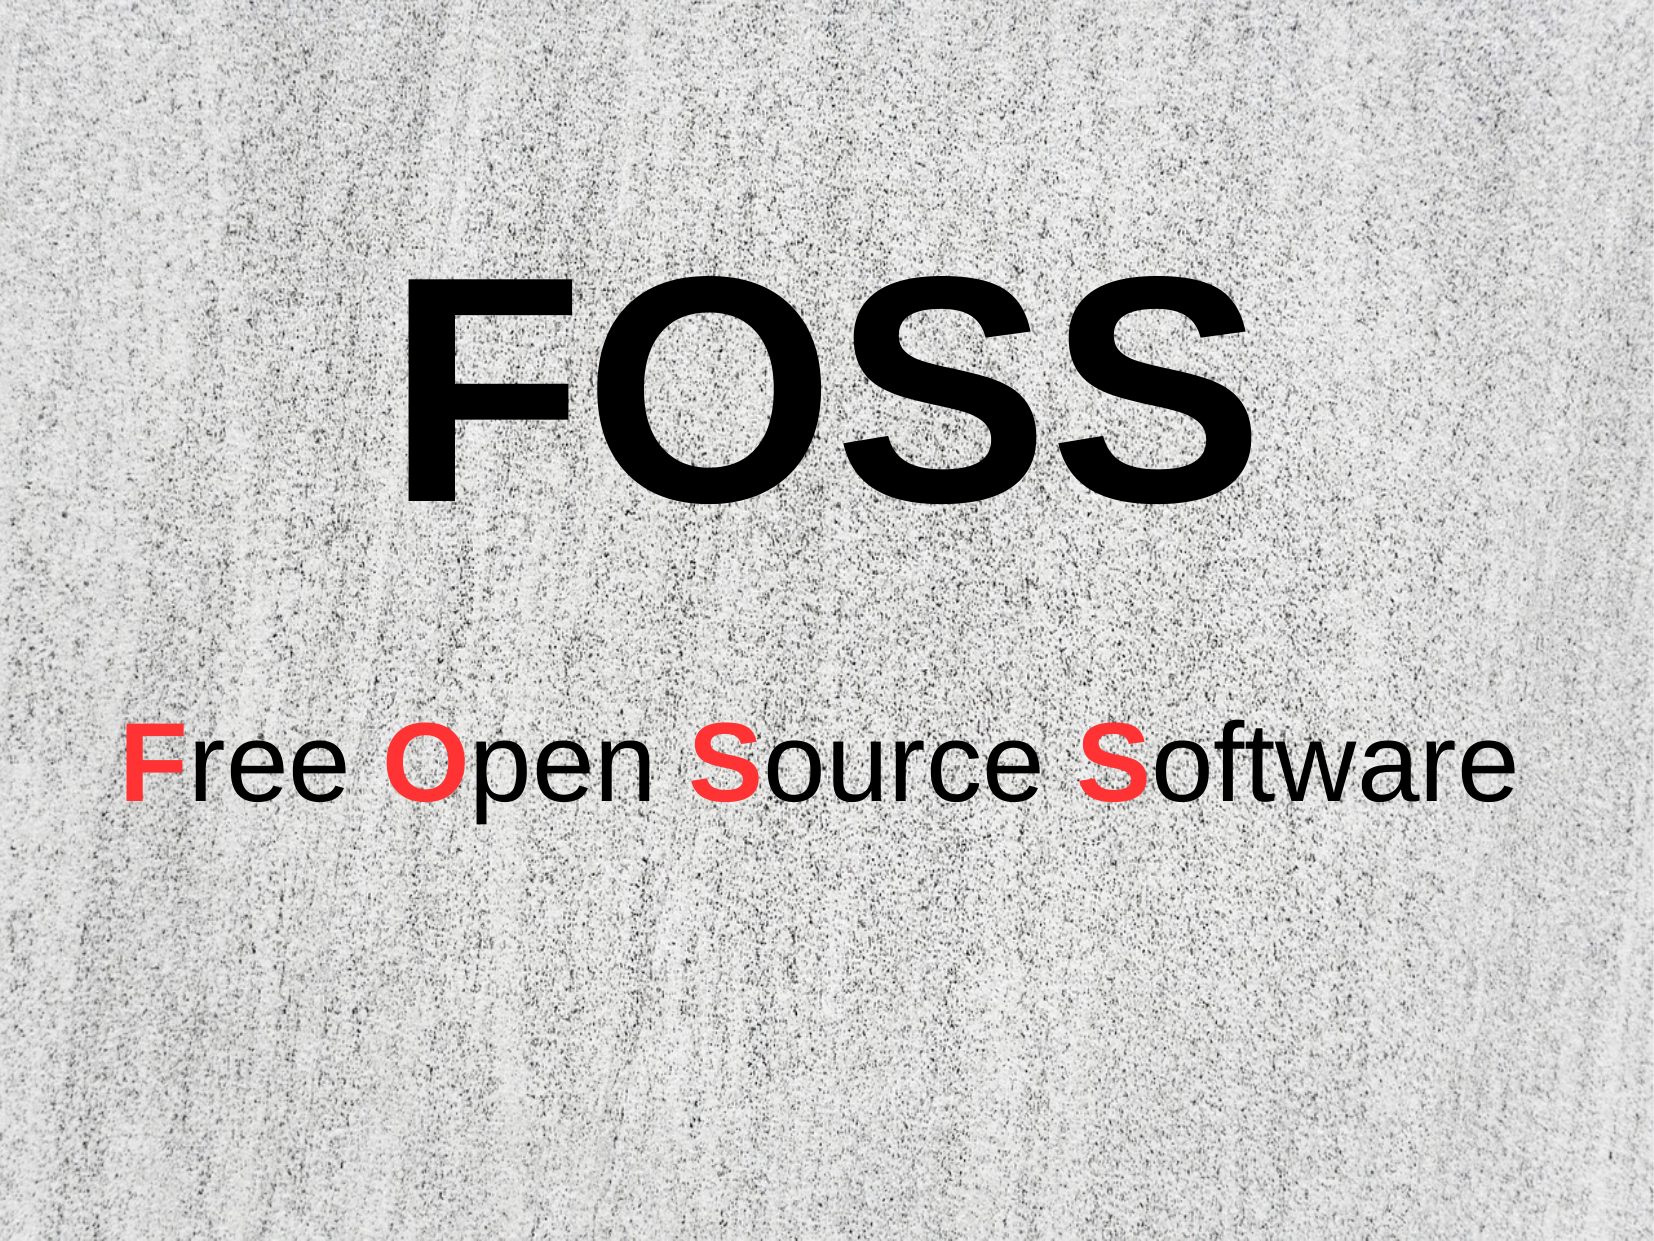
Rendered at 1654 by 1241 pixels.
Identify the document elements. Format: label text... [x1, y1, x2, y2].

title FOSS [82, 209, 1571, 570]
picture [0, 0, 1654, 1241]
text_box Free Open Source Software [105, 692, 1576, 833]
